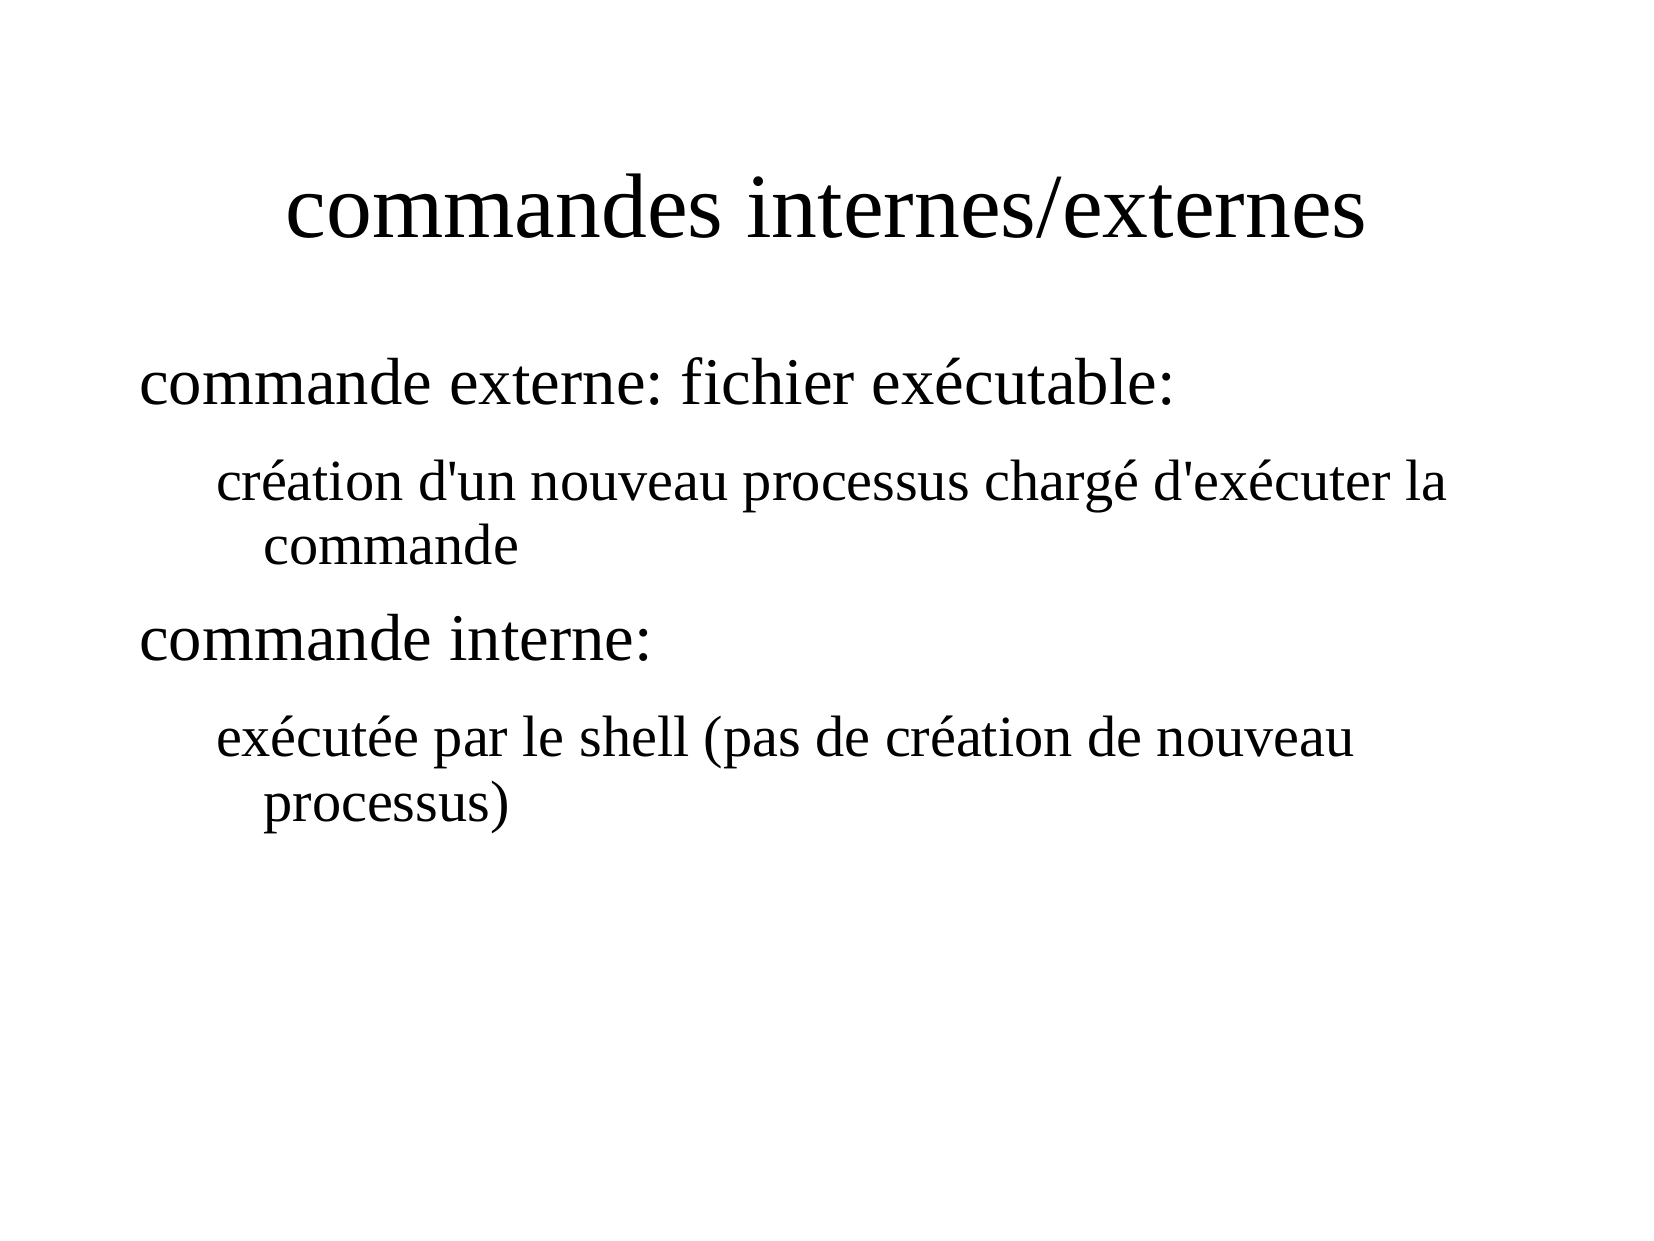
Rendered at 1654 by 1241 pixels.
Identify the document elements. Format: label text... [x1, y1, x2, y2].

title commandes internes/externes [121, 102, 1534, 311]
list commande externe: fichier exécutable: création d'un nouveau processus chargé d'exécuter la commande commande interne: exécutée par le shell (pas de création de nouveau processus) [121, 344, 1534, 1127]
